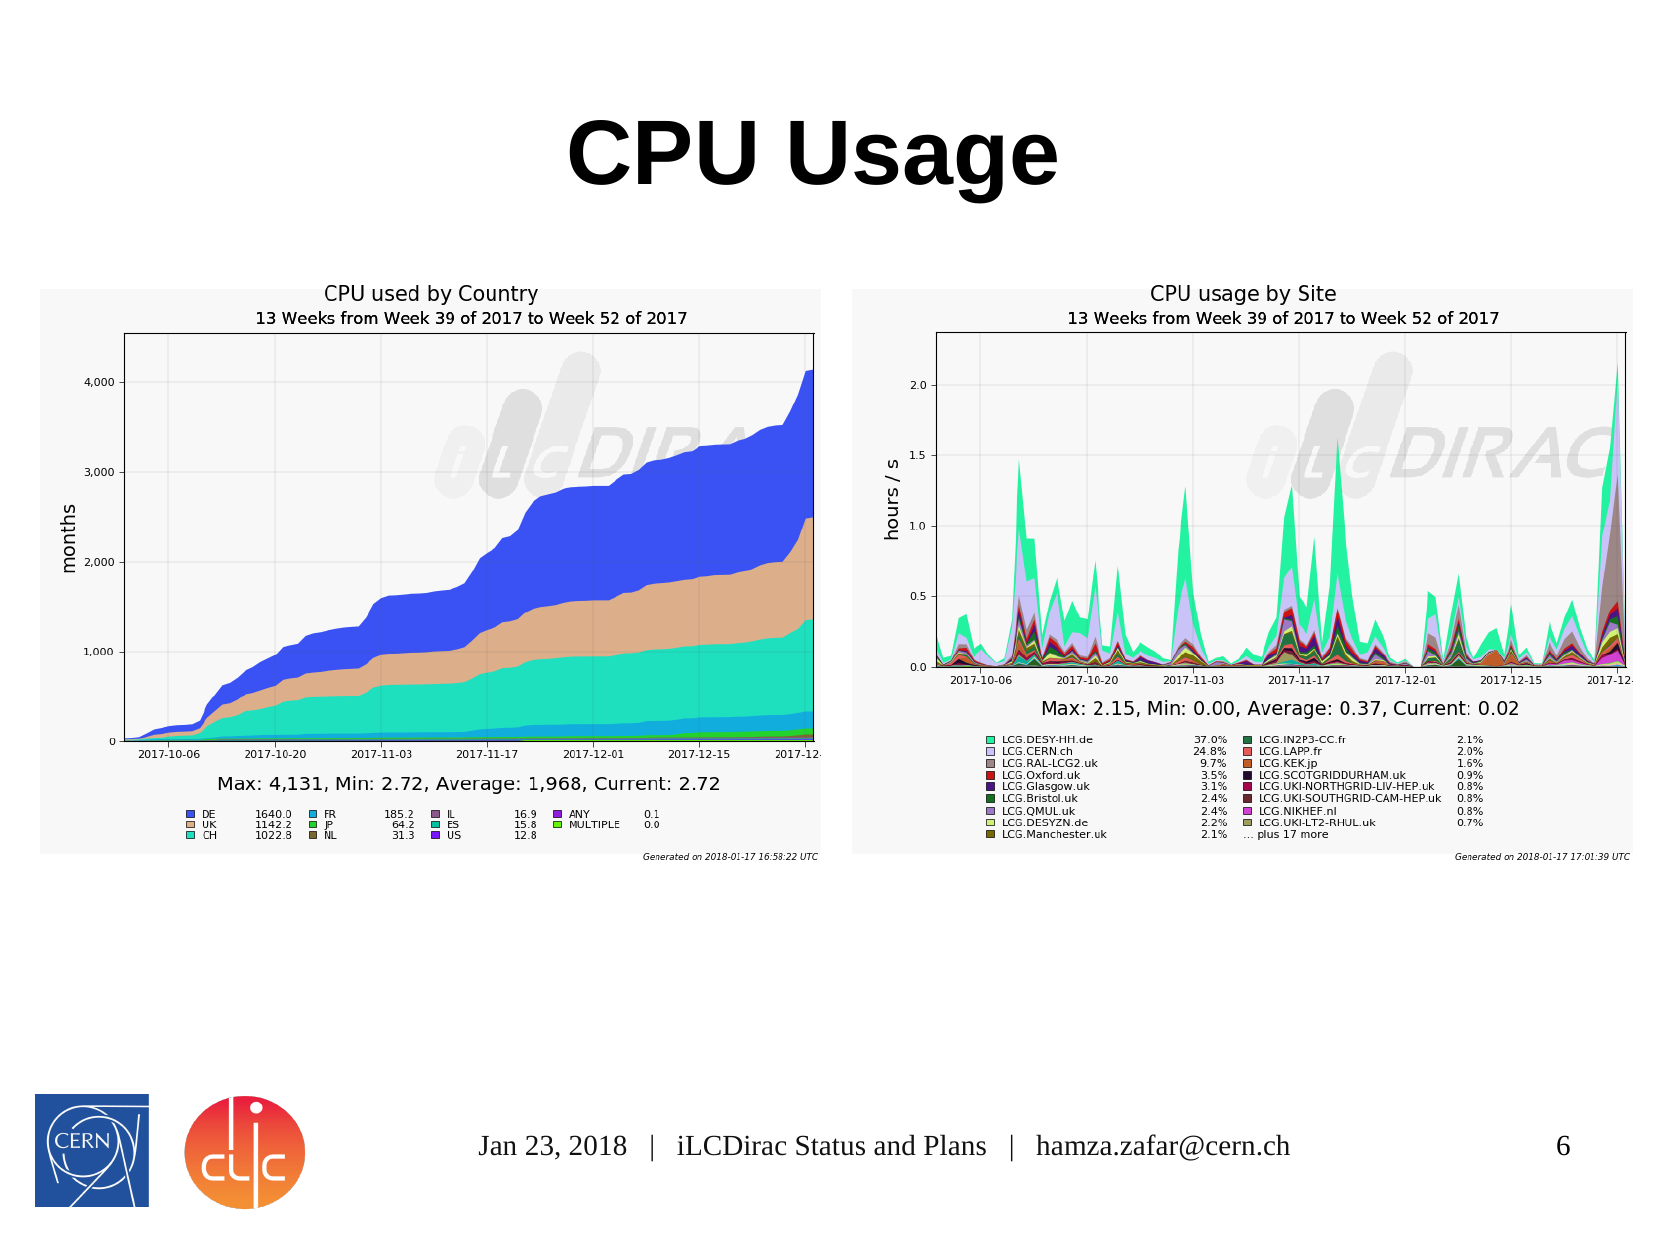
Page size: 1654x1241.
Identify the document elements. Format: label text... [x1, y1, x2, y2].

picture [35, 1094, 149, 1208]
picture [852, 278, 1633, 864]
picture [154, 1067, 335, 1237]
title CPU Usage [82, 49, 1571, 257]
picture [40, 278, 821, 864]
